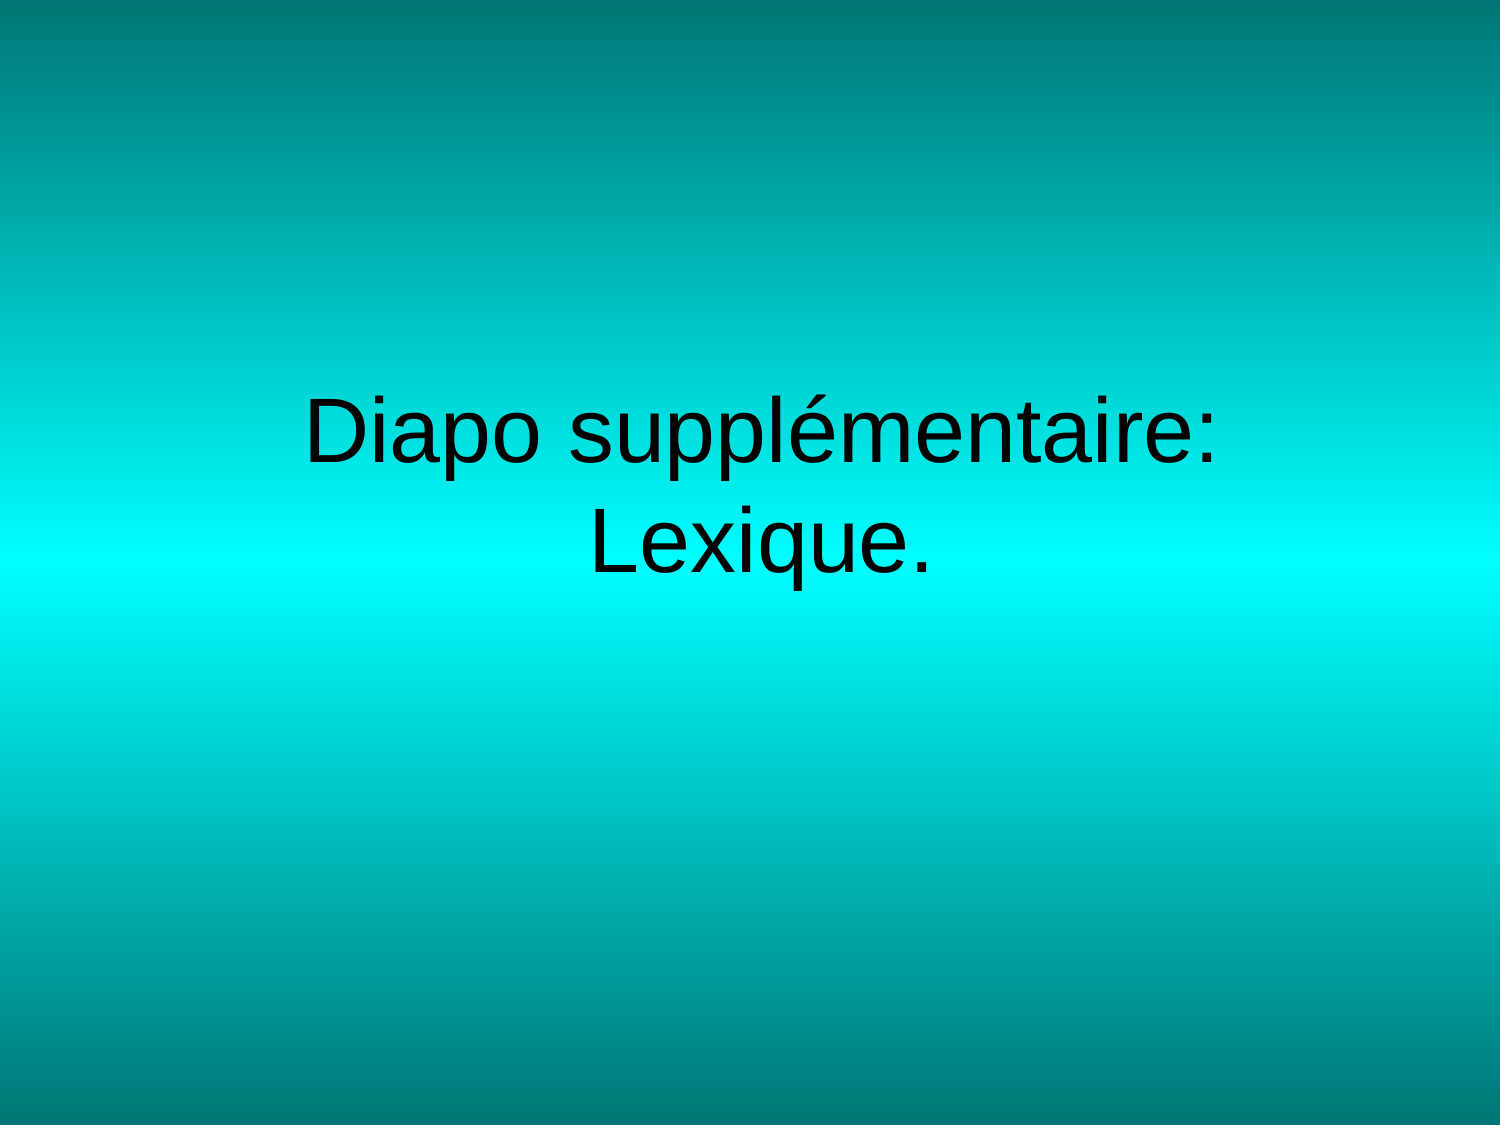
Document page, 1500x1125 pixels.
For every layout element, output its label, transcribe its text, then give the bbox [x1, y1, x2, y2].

title Diapo supplémentaire: Lexique. [125, 363, 1401, 599]
